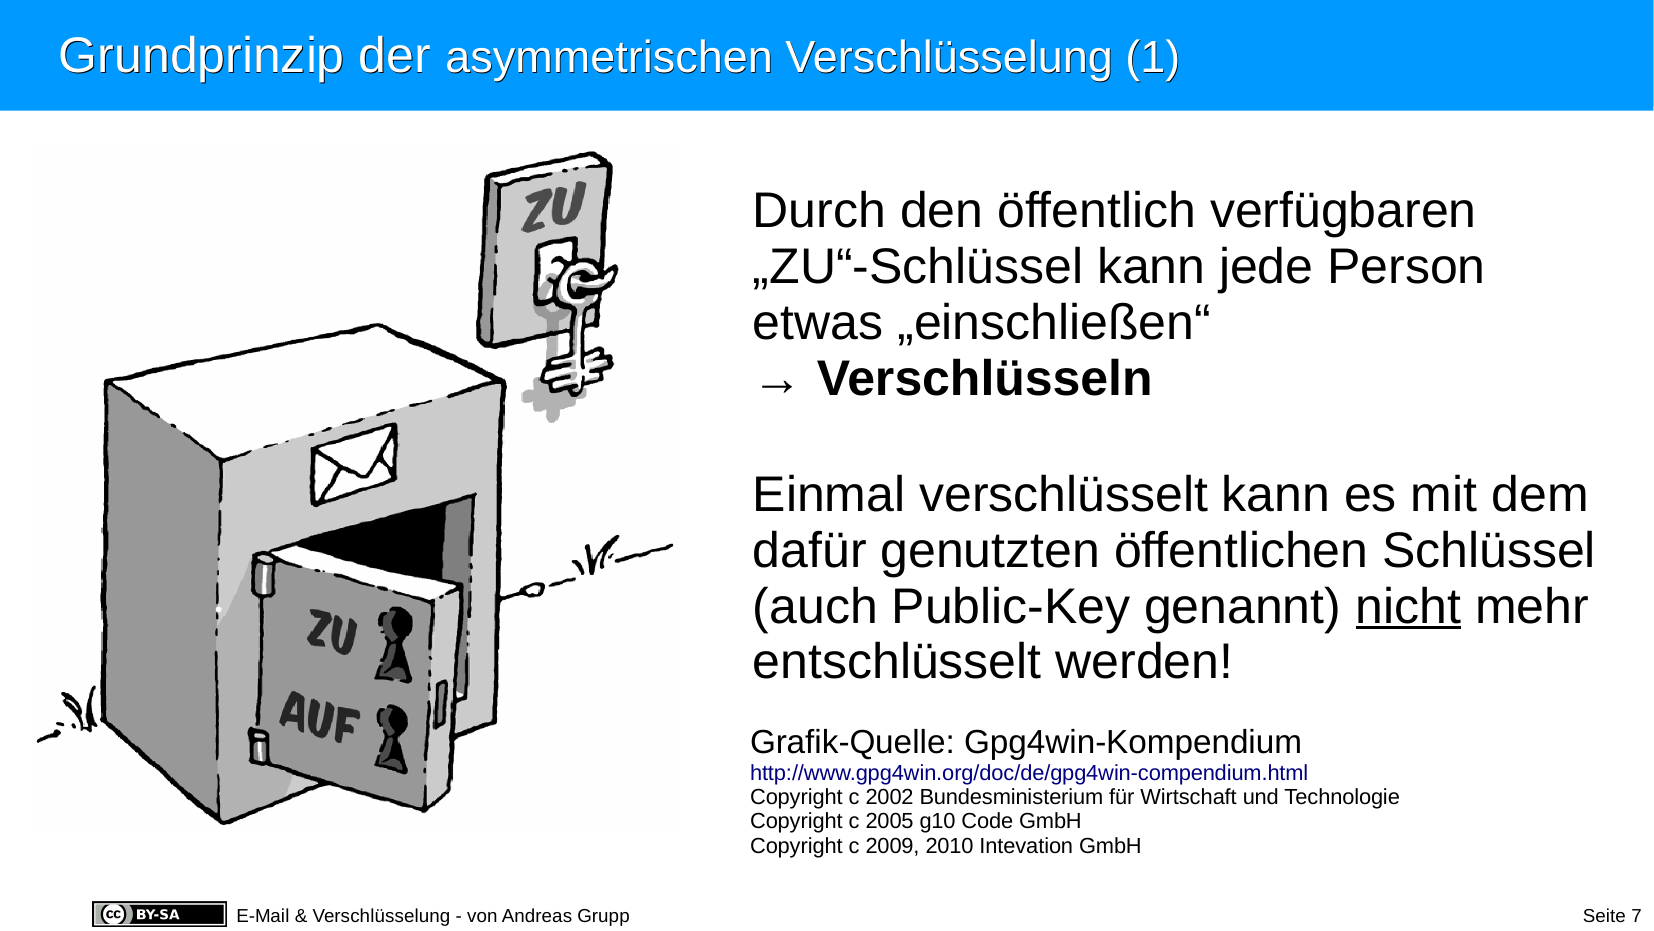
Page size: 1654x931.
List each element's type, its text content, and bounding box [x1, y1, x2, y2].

picture [92, 901, 227, 927]
text_box Grafik-Quelle: Gpg4win-Kompendium http://www.gpg4win.org/doc/de/gpg4win-compendium.html Copyright c 2002 Bundesministerium für Wirtschaft und Technologie Copyright c 2005 g10 Code GmbH Copyright c 2009, 2010 Intevation GmbH [735, 716, 1419, 866]
text_box Durch den öffentlich verfügbaren „ZU“-Schlüssel kann jede Person etwas „einschließen“ → Verschlüsseln Einmal verschlüsselt kann es mit dem dafür genutzten öffentlichen Schlüssel (auch Public-Key genannt) nicht mehr entschlüsselt werden! [738, 175, 1625, 697]
title Grundprinzip der asymmetrischen Verschlüsselung (1) [59, 21, 1625, 89]
picture [32, 146, 680, 829]
